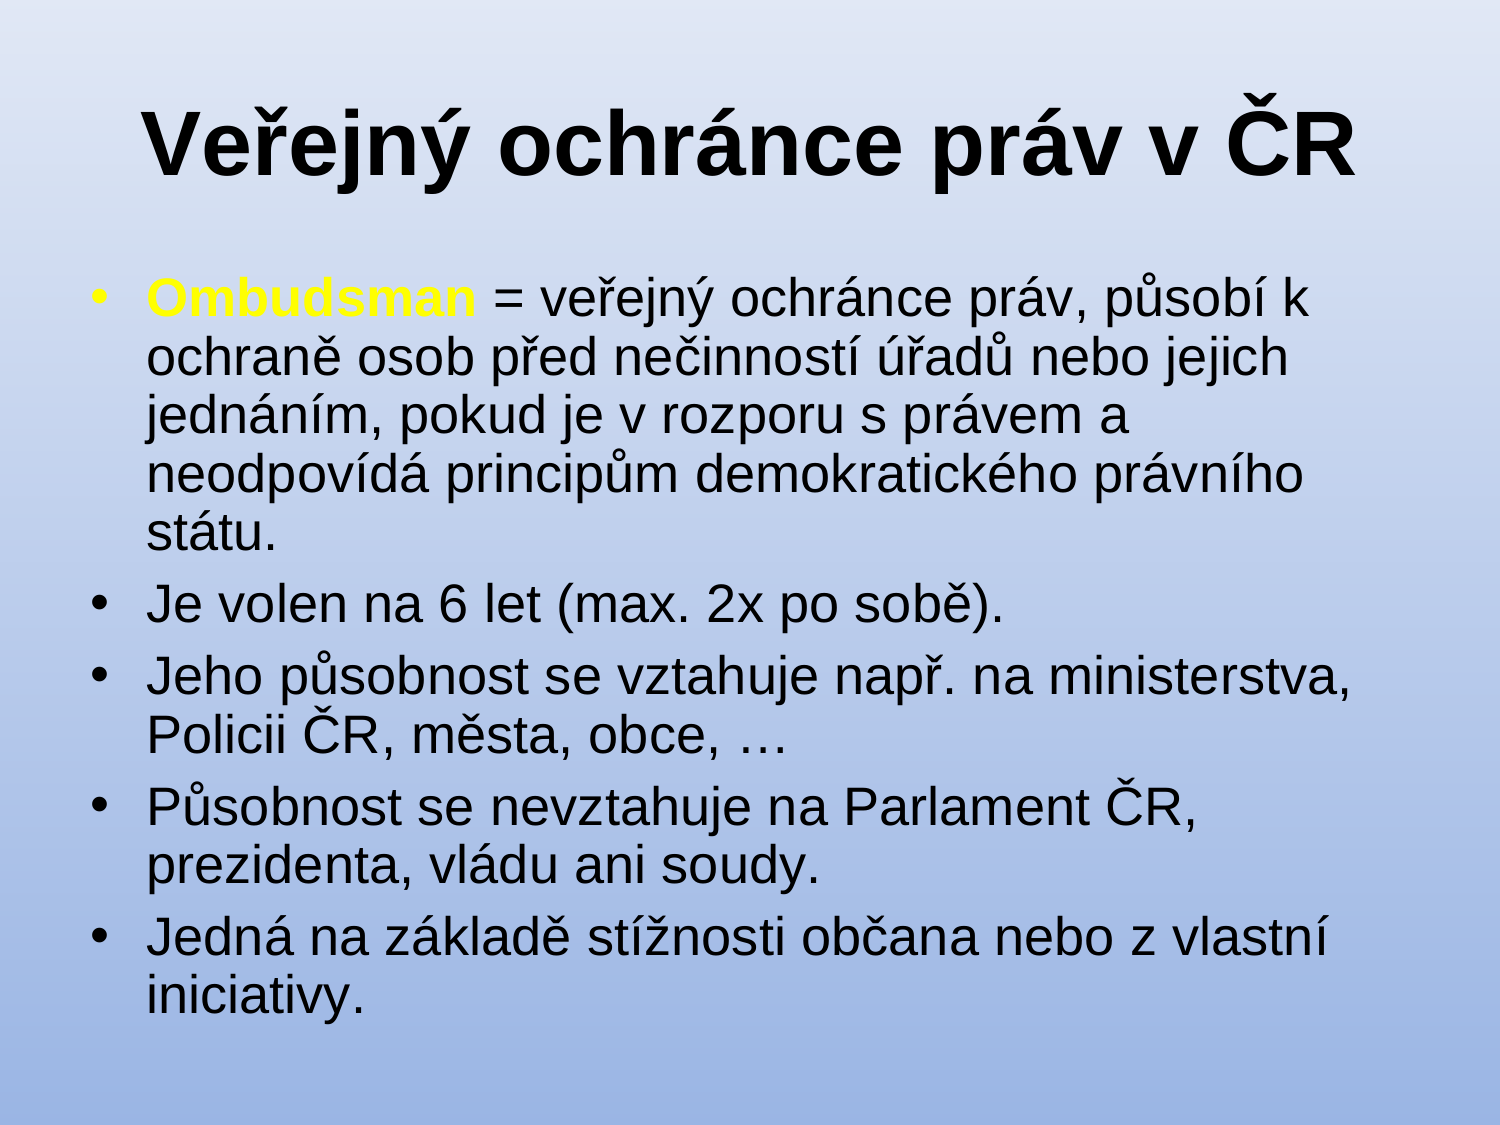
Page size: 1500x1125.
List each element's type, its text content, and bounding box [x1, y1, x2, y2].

list Ombudsman = veřejný ochránce práv, působí k ochraně osob před nečinností úřadů nebo jejich jednáním, pokud je v rozporu s právem a neodpovídá principům demokratického právního státu. Je volen na 6 let (max. 2x po sobě). Jeho působnost se vztahuje např. na ministerstva, Policii ČR, města, obce, … Působnost se nevztahuje na Parlament ČR, prezidenta, vládu ani soudy. Jedná na základě stížnosti občana nebo z vlastní iniciativy. [75, 262, 1426, 1108]
title Veřejný ochránce práv v ČR [75, 45, 1426, 233]
